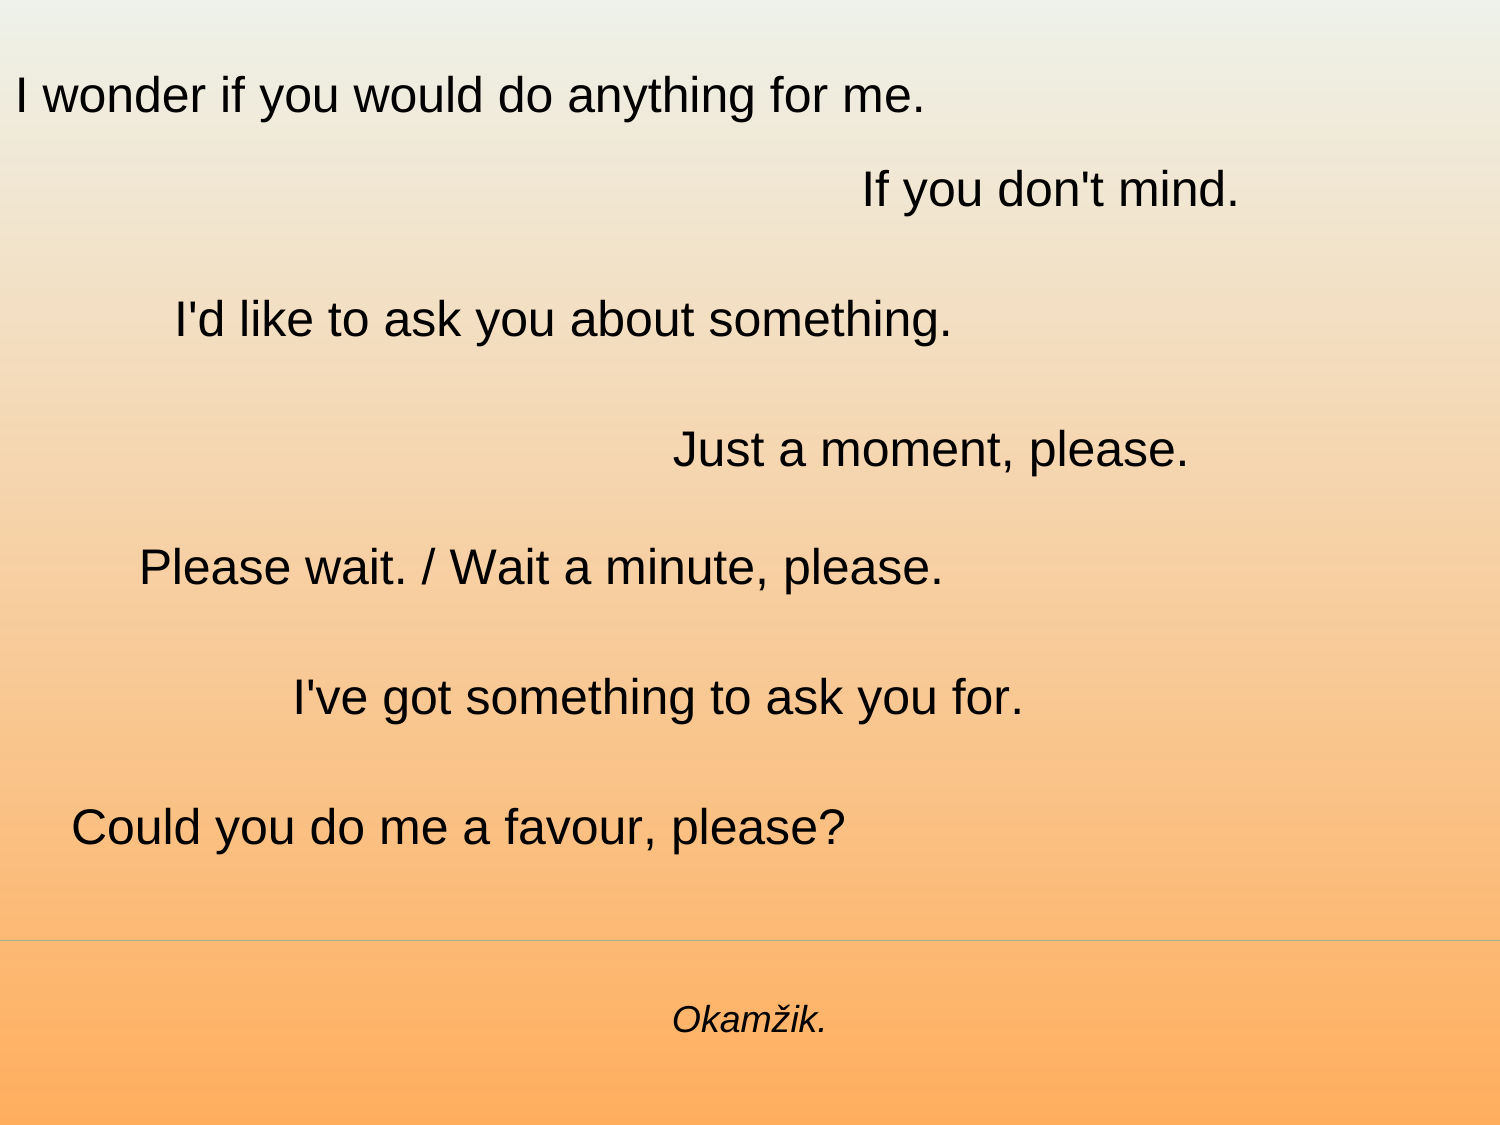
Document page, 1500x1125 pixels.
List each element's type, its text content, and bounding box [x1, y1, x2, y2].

text_box I've got something to ask you for. [277, 656, 1093, 733]
text_box Okamžik. [657, 987, 844, 1049]
text_box Just a moment, please. [658, 408, 1206, 485]
text_box I'd like to ask you about something. [159, 278, 1034, 355]
text_box Could you do me a favour, please? [56, 786, 862, 863]
text_box If you don't mind. [846, 148, 1256, 225]
text_box I wonder if you would do anything for me. [0, 54, 1028, 131]
text_box Please wait. / Wait a minute, please. [123, 527, 1034, 603]
